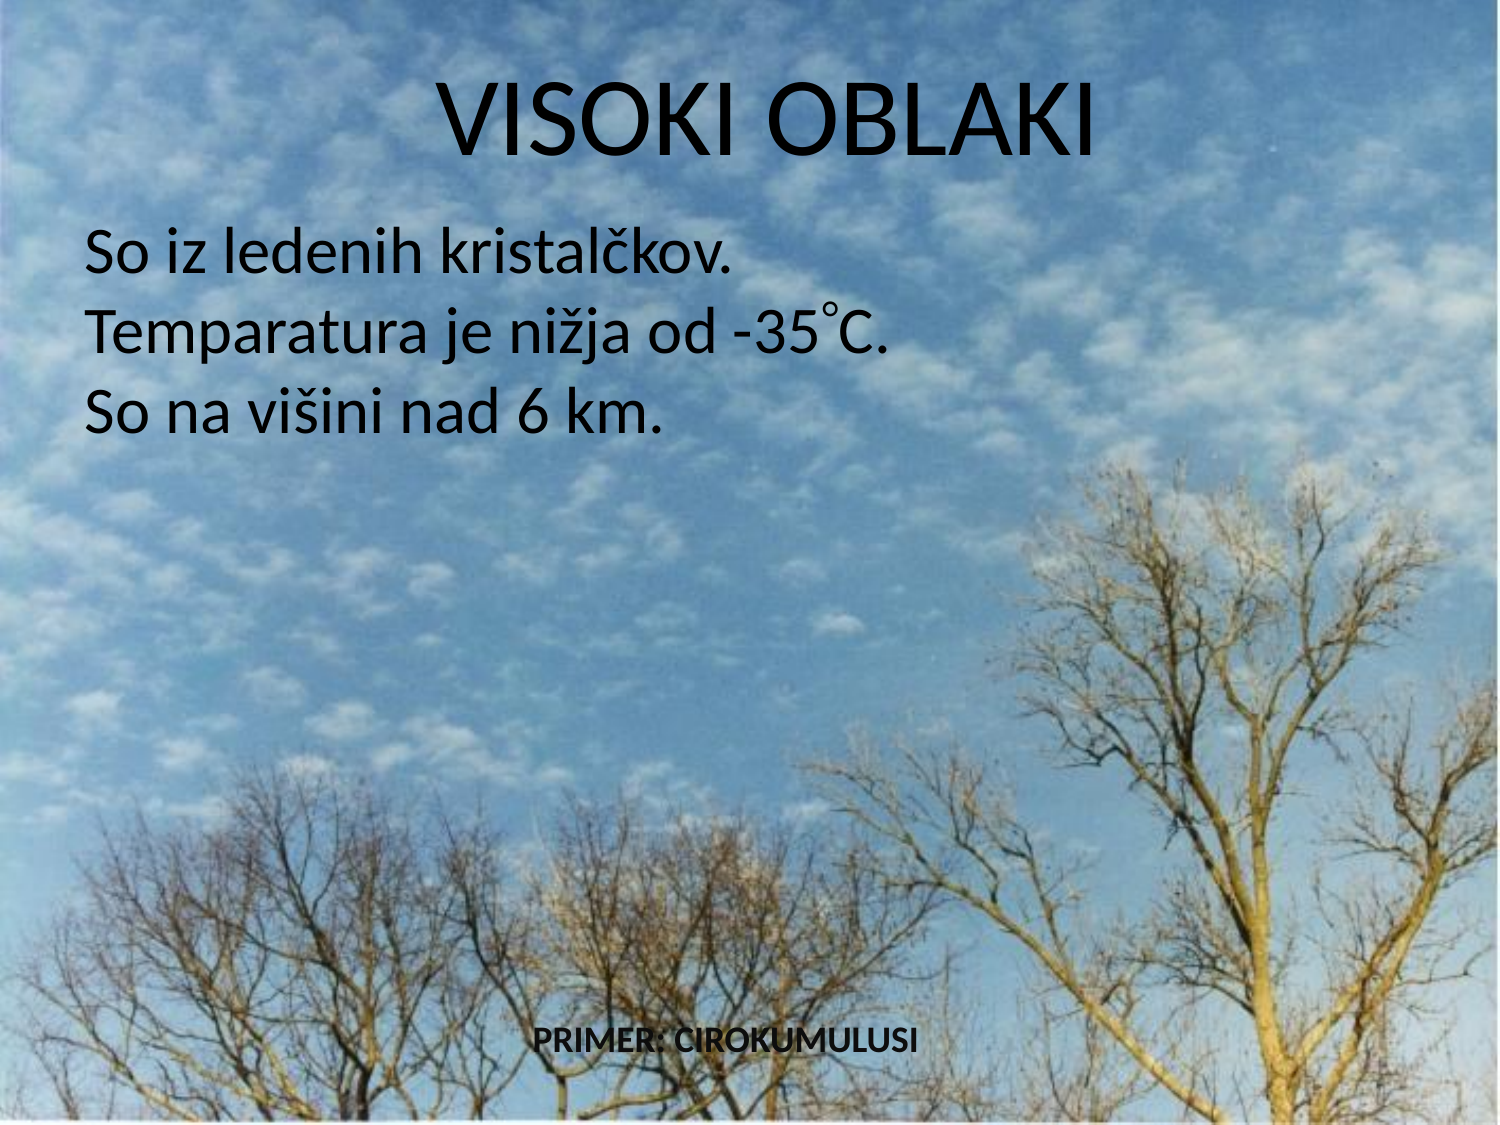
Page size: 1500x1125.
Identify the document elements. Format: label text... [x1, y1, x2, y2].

picture [0, 0, 1500, 1125]
text_box VISOKI OBLAKI [257, 35, 1278, 185]
text_box PRIMER: CIROKUMULUSI [517, 1007, 935, 1068]
text_box So iz ledenih kristalčkov. Temparatura je nižja od -35C. So na višini nad 6 km. [70, 199, 1500, 534]
